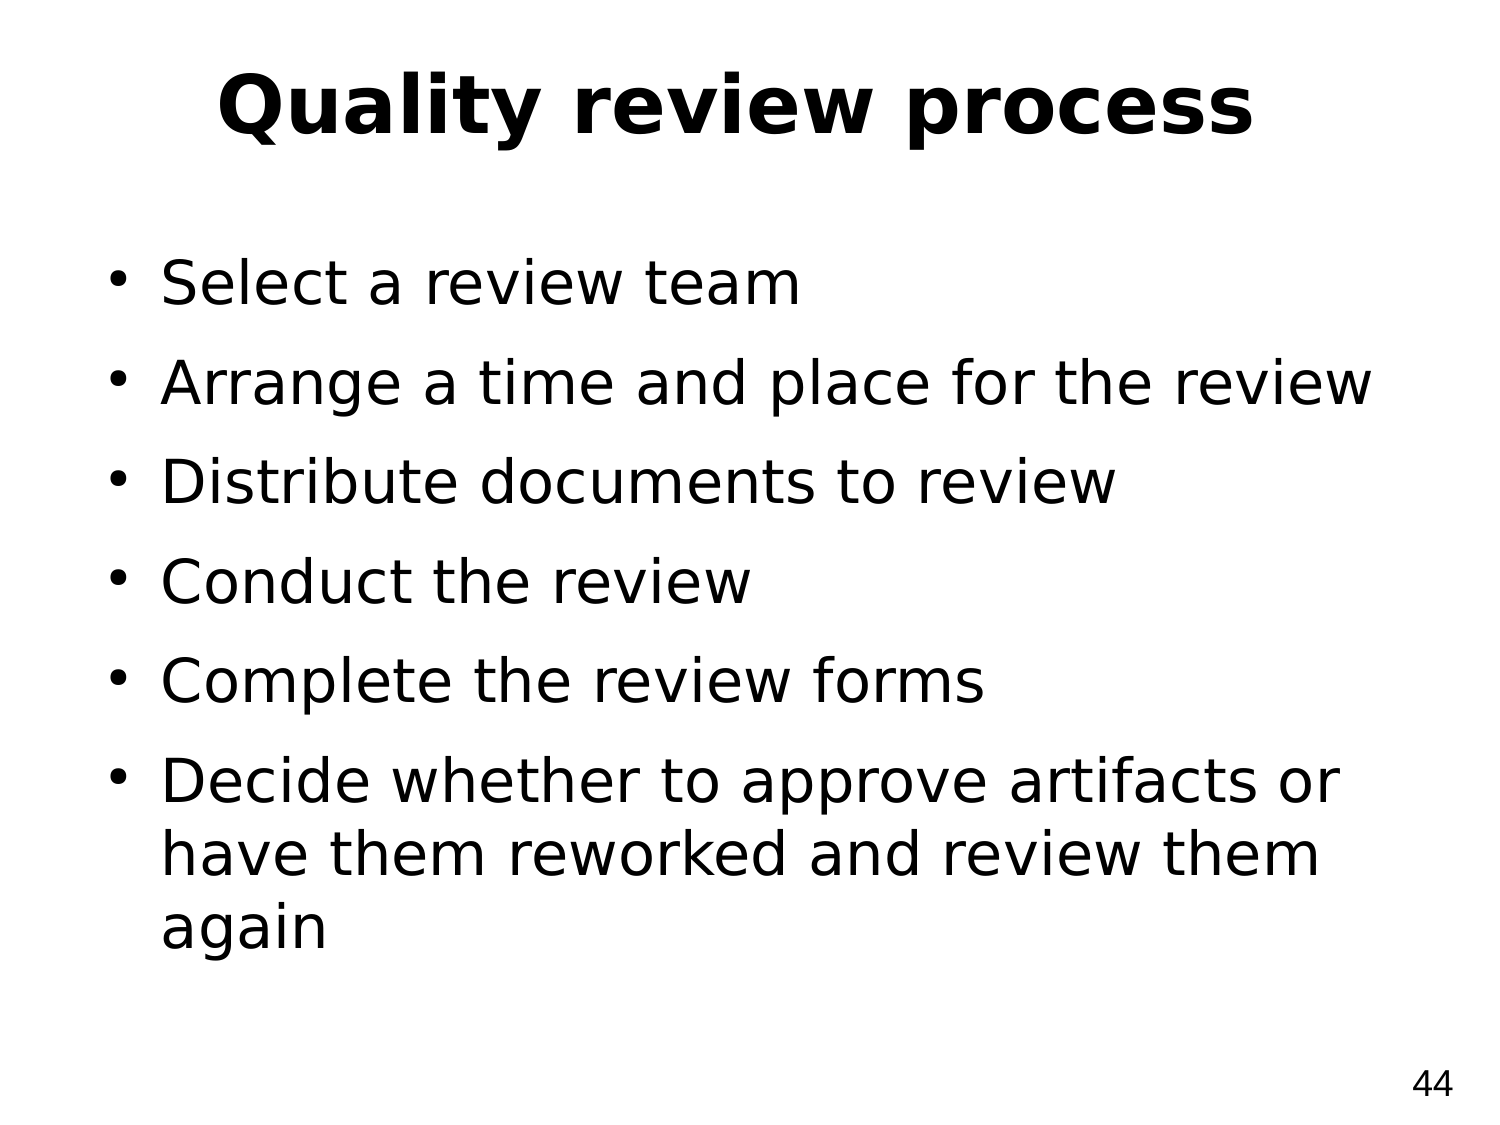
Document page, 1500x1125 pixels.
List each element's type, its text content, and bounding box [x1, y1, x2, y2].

title Quality review process [75, 44, 1425, 177]
list Select a review team Arrange a time and place for the review Distribute documents to review Conduct the review Complete the review forms Decide whether to approve artifacts or have them reworked and review them again [75, 236, 1425, 1093]
